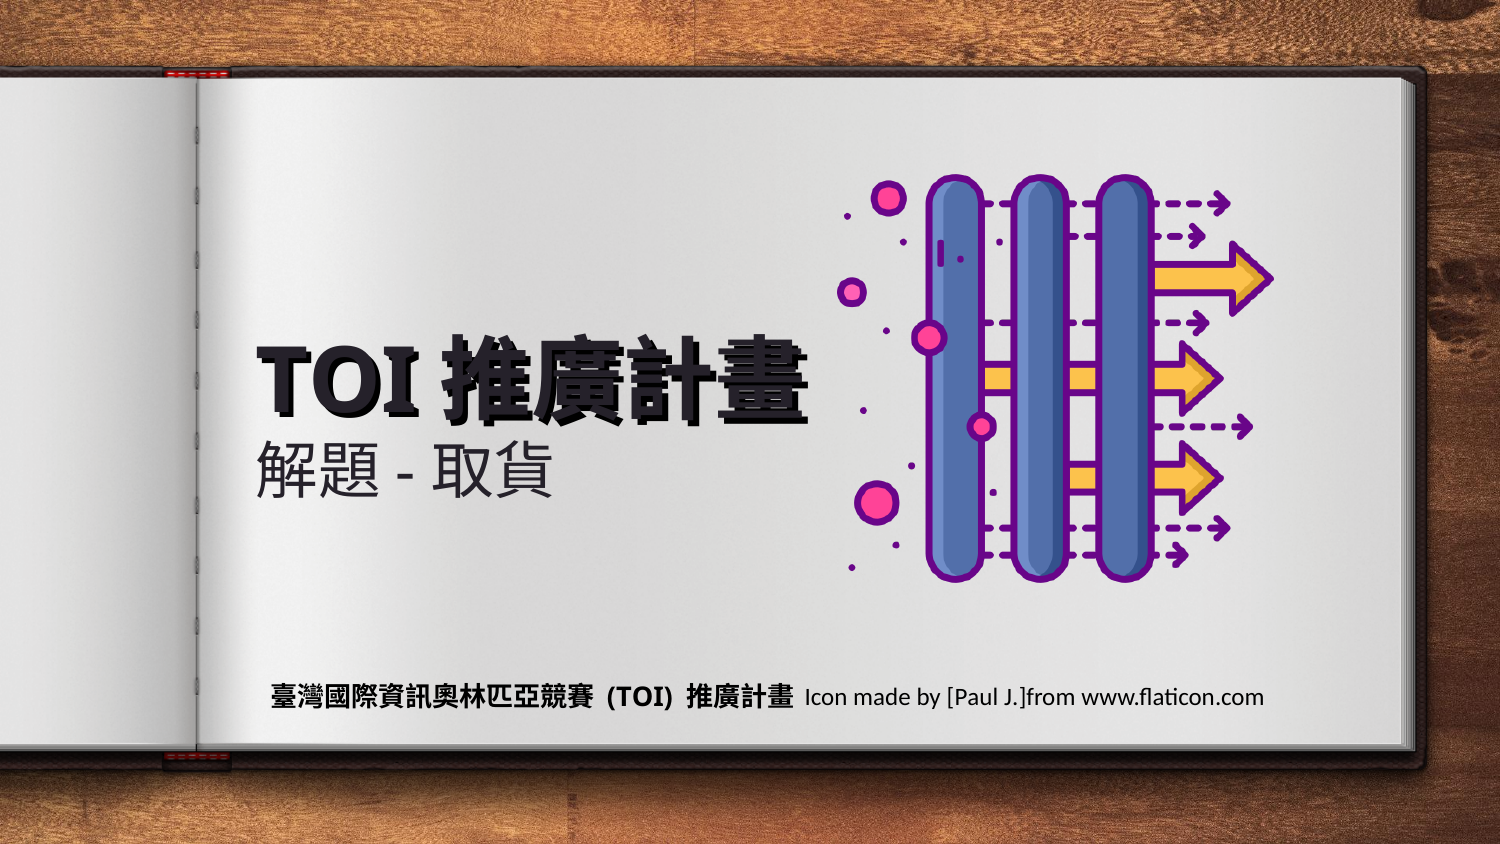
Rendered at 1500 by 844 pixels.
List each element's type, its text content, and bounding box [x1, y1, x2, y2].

picture [833, 156, 1277, 601]
title TOI推廣計畫 解題-取貨 [240, 262, 833, 565]
text_box Icon made by [Paul J.]from www.flaticon.com [790, 672, 1399, 718]
